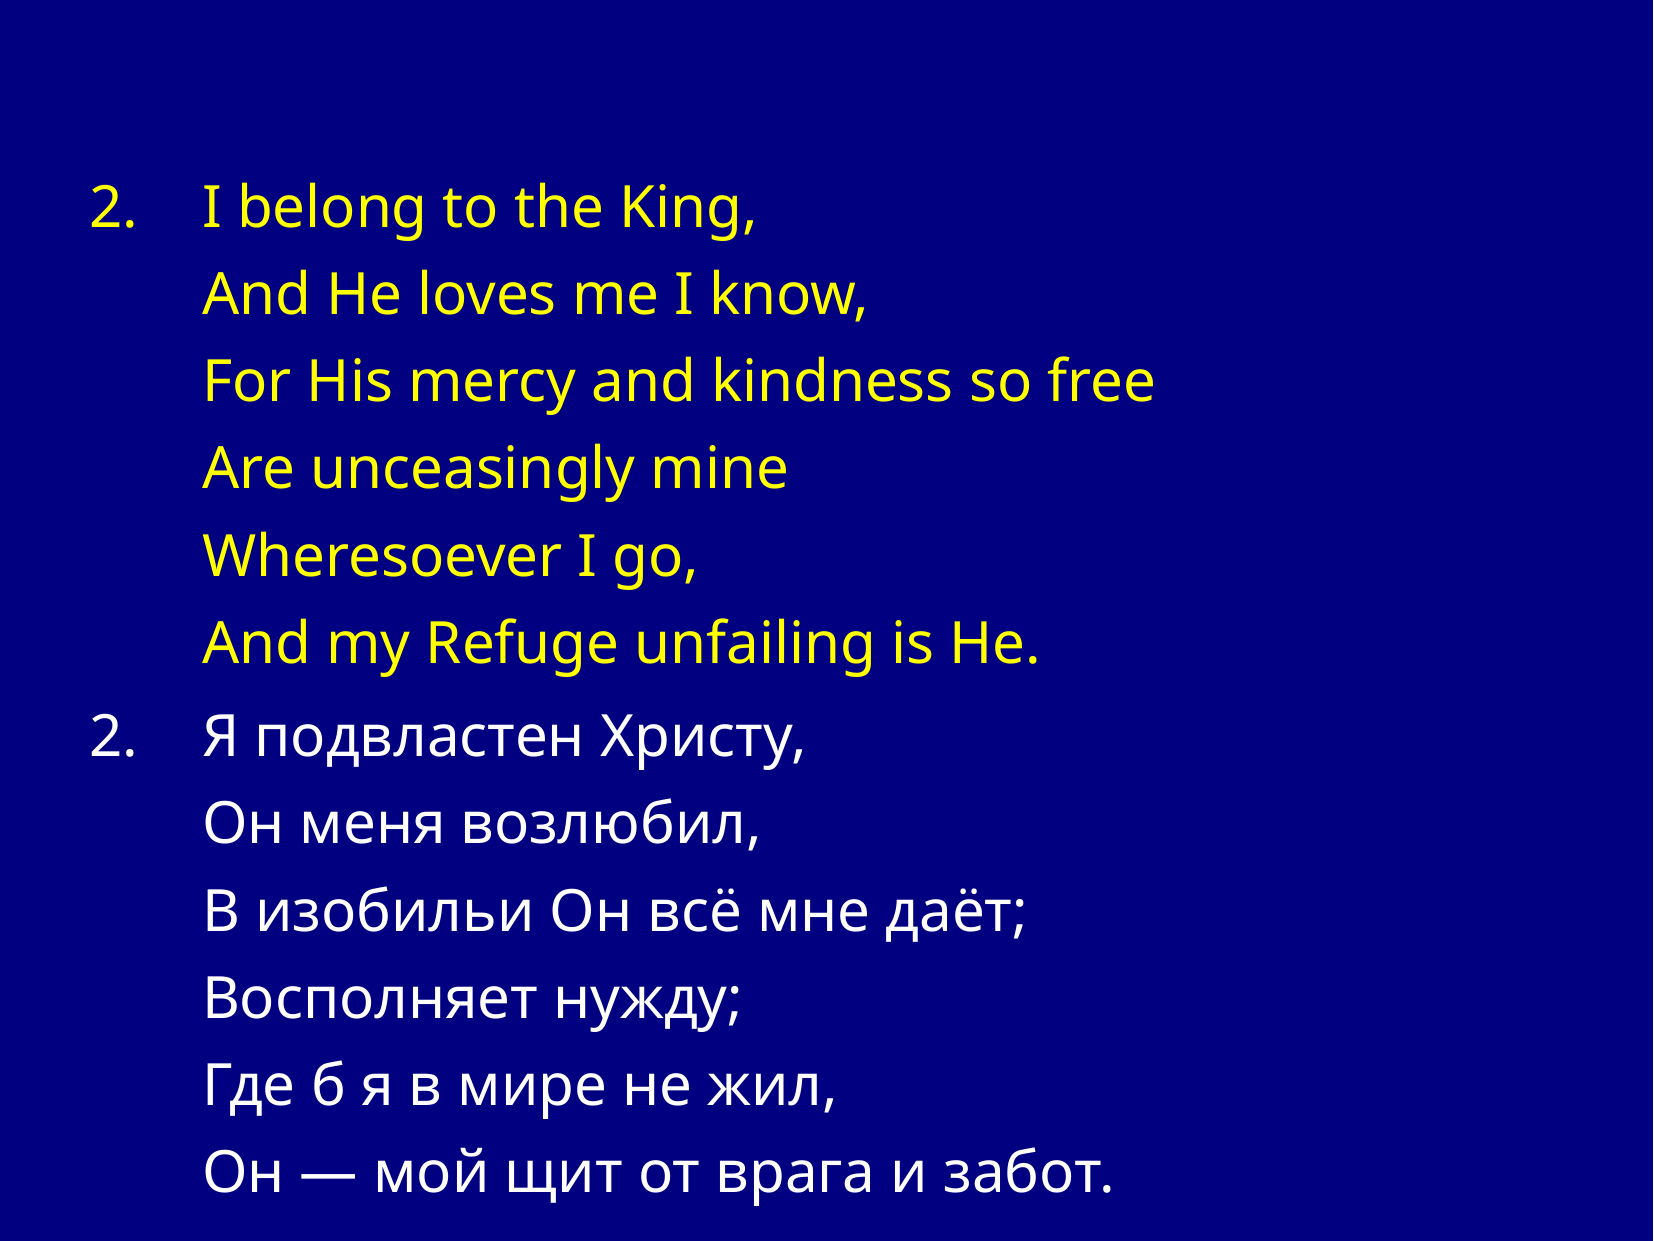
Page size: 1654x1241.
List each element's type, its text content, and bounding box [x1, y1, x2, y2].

text_box 2. Я подвластен Христу, Он меня возлюбил, В изобильи Он всё мне даёт; Восполняет нужду; Где б я в мире не жил, Он — мой щит от врага и забот. [75, 600, 1576, 1163]
text_box 2. I belong to the King, And He loves me I know, For His mercy and kindness so free Are unceasingly mine Wheresoever I go, And my Refuge unfailing is He. [75, 150, 1576, 600]
